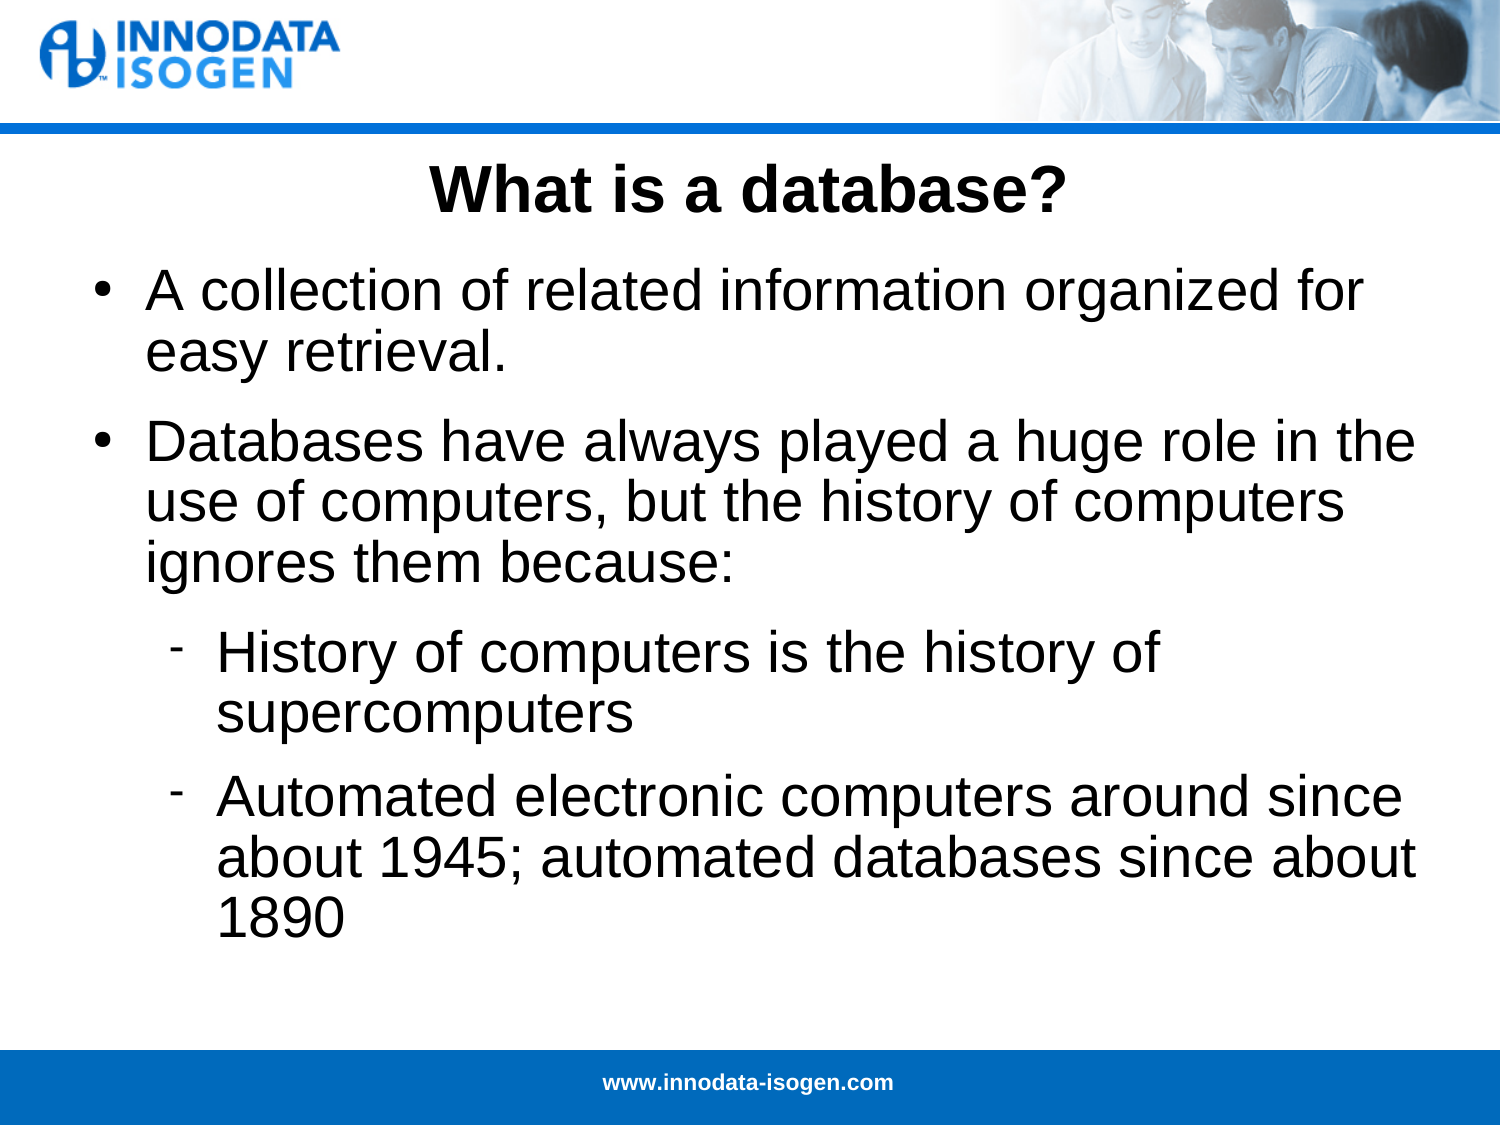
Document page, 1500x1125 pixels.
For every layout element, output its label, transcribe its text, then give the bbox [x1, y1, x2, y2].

picture [1426, 123, 1500, 134]
list A collection of related information organized for easy retrieval. Databases have always played a huge role in the use of computers, but the history of computers ignores them because: History of computers is the history of supercomputers Automated electronic computers around since about 1945; automated databases since about 1890 [74, 262, 1425, 1028]
picture [0, 123, 74, 134]
title What is a database? [74, 112, 1426, 272]
picture [0, 0, 1500, 121]
